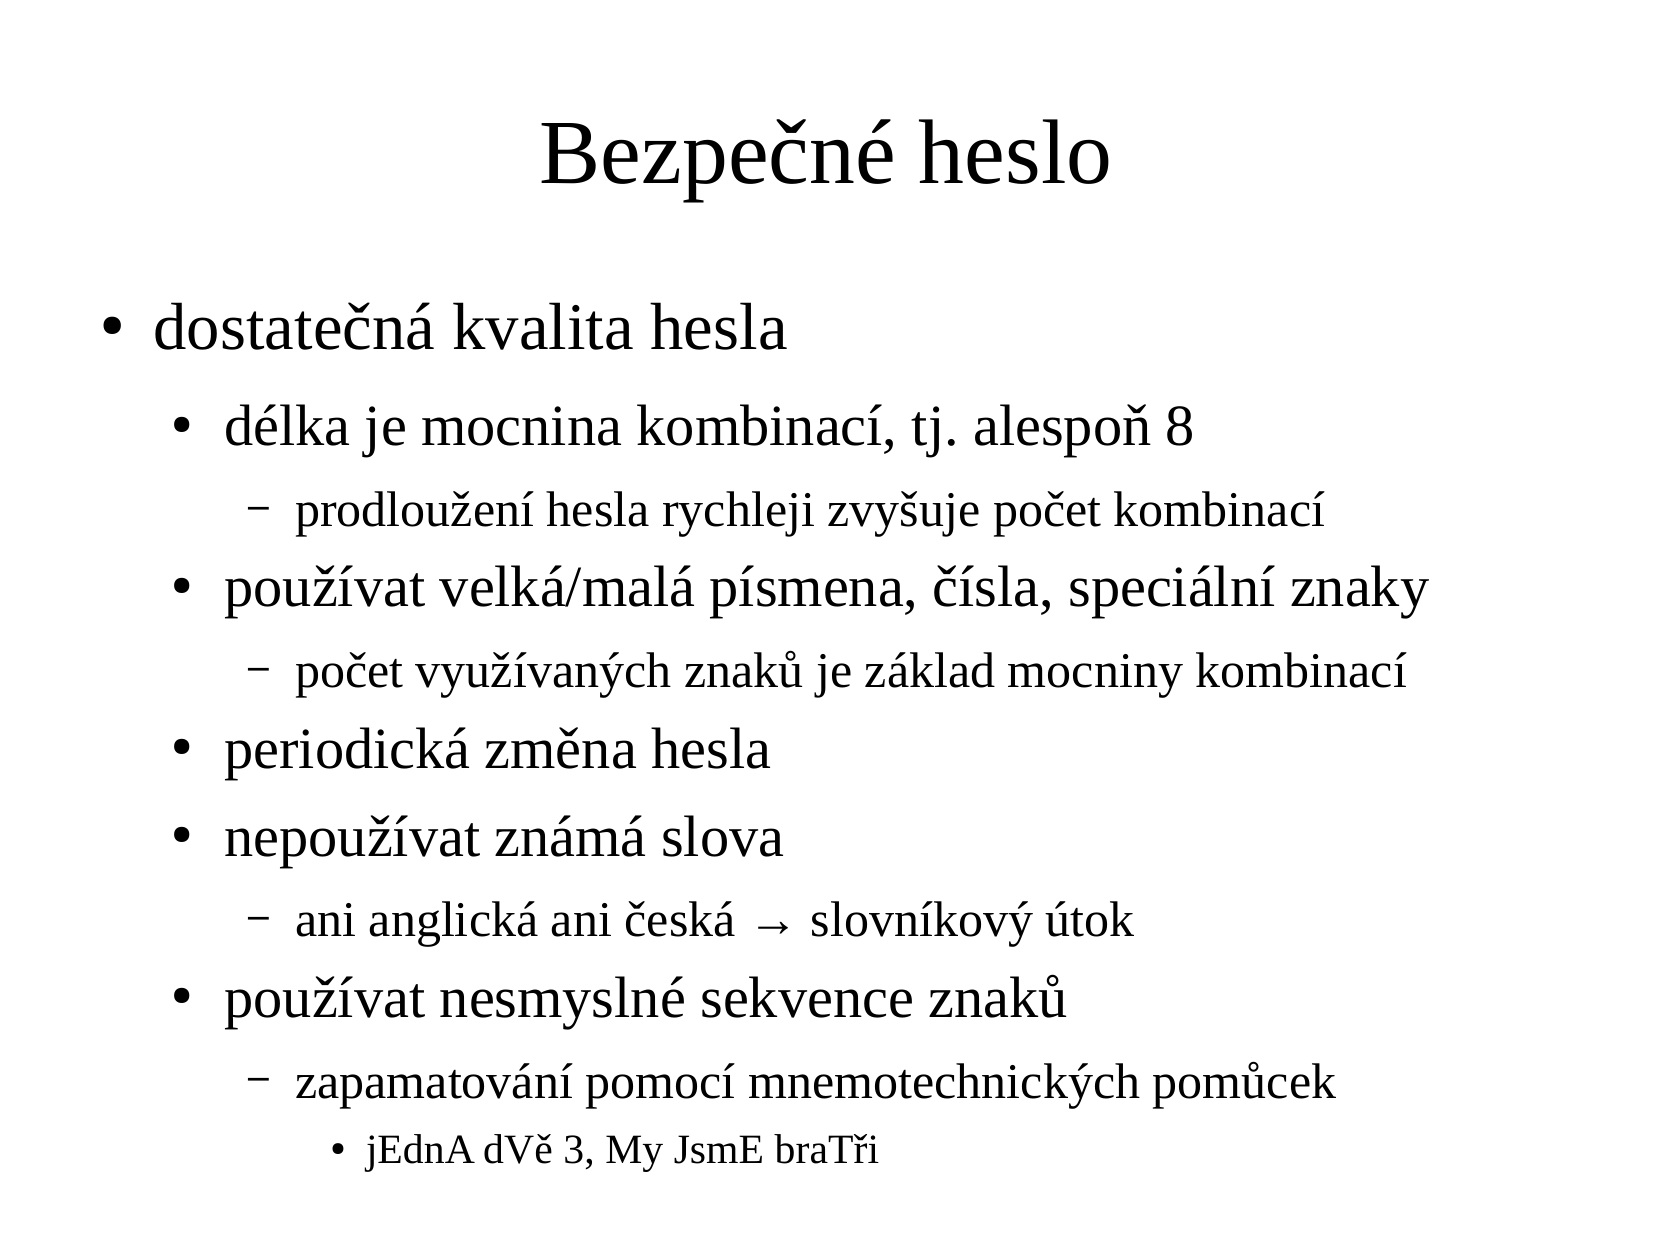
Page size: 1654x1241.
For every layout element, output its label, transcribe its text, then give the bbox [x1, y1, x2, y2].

list dostatečná kvalita hesla délka je mocnina kombinací, tj. alespoň 8 prodloužení hesla rychleji zvyšuje počet kombinací používat velká/malá písmena, čísla, speciální znaky počet využívaných znaků je základ mocniny kombinací periodická změna hesla nepoužívat známá slova ani anglická ani česká → slovníkový útok používat nesmyslné sekvence znaků zapamatování pomocí mnemotechnických pomůcek jEdnA dVě 3, My JsmE braTři [82, 290, 1571, 1241]
title Bezpečné heslo [82, 49, 1571, 257]
